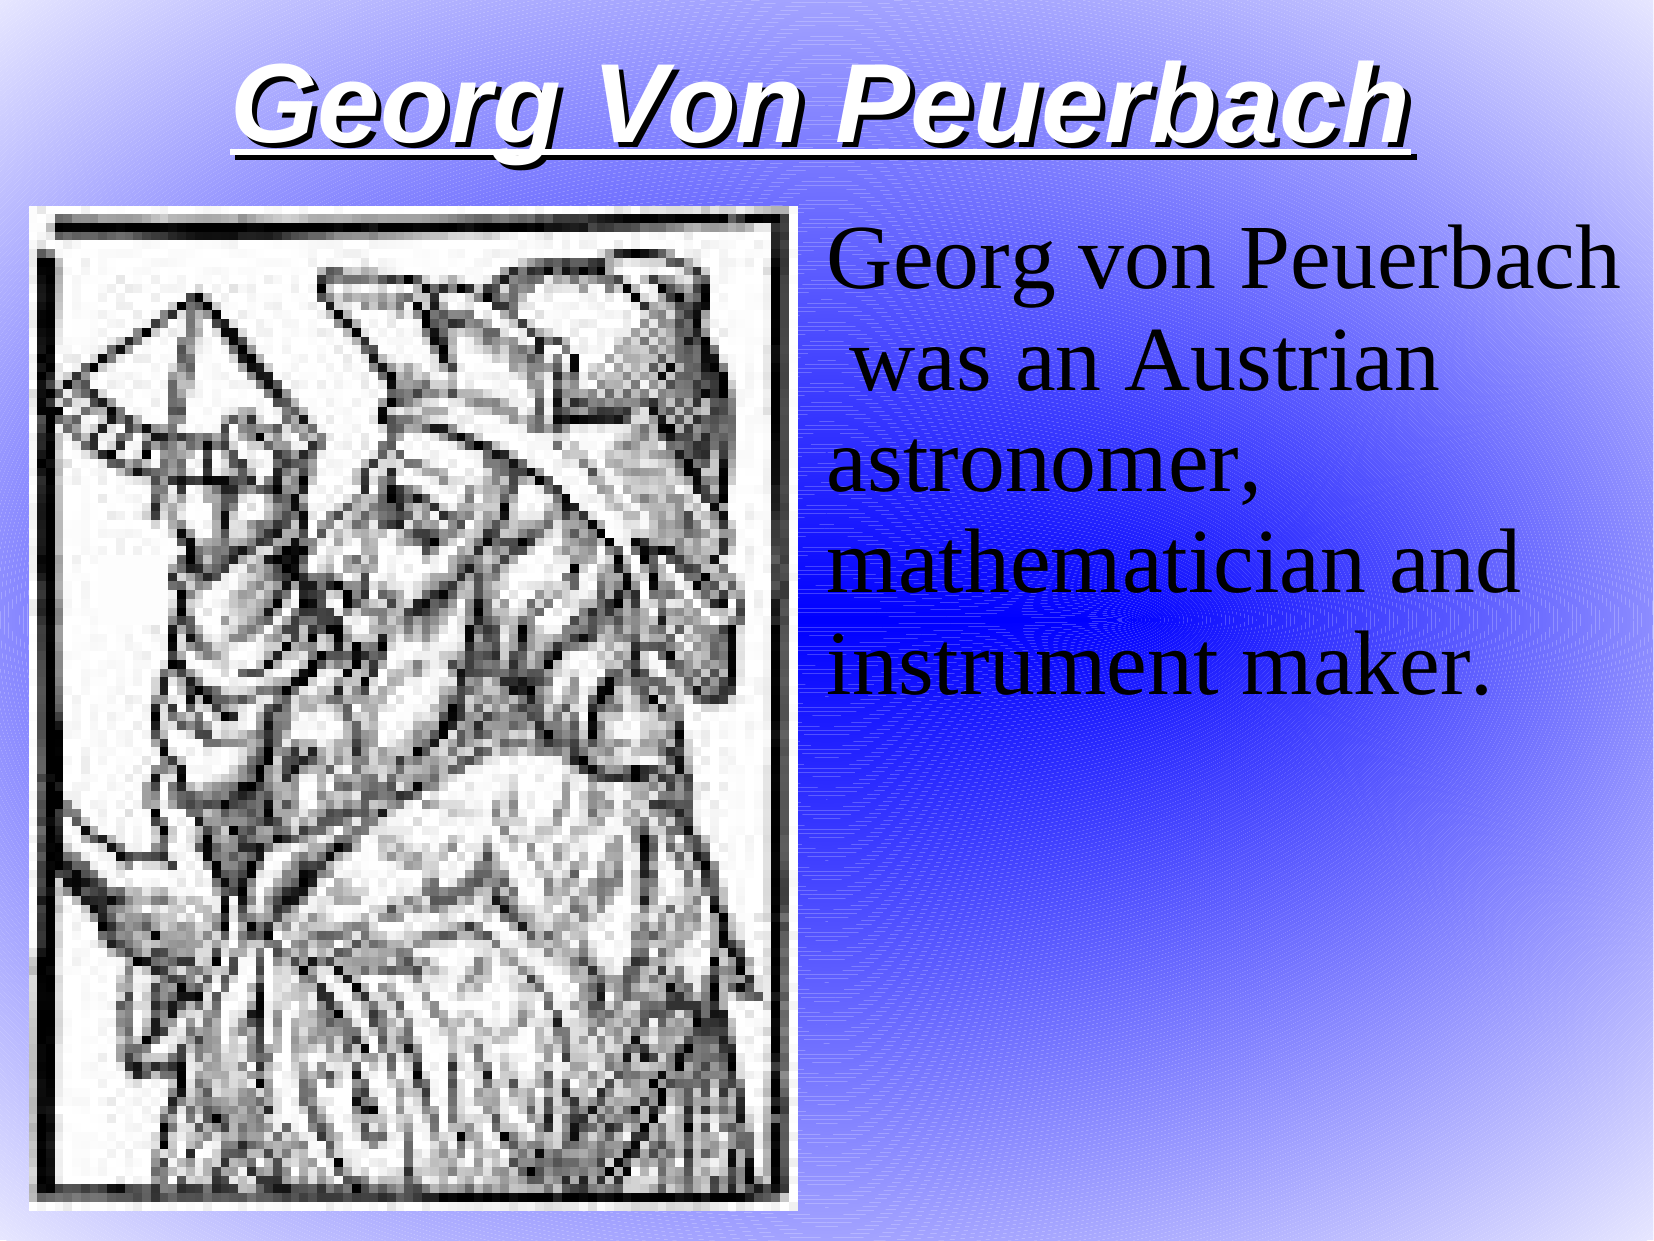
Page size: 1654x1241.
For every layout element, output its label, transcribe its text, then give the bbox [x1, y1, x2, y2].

list Georg von Peuerbach was an Austrian astronomer, mathematician and instrument maker. [826, 206, 1625, 1123]
title Georg Von Peuerbach [76, 7, 1565, 200]
picture [29, 206, 798, 1211]
